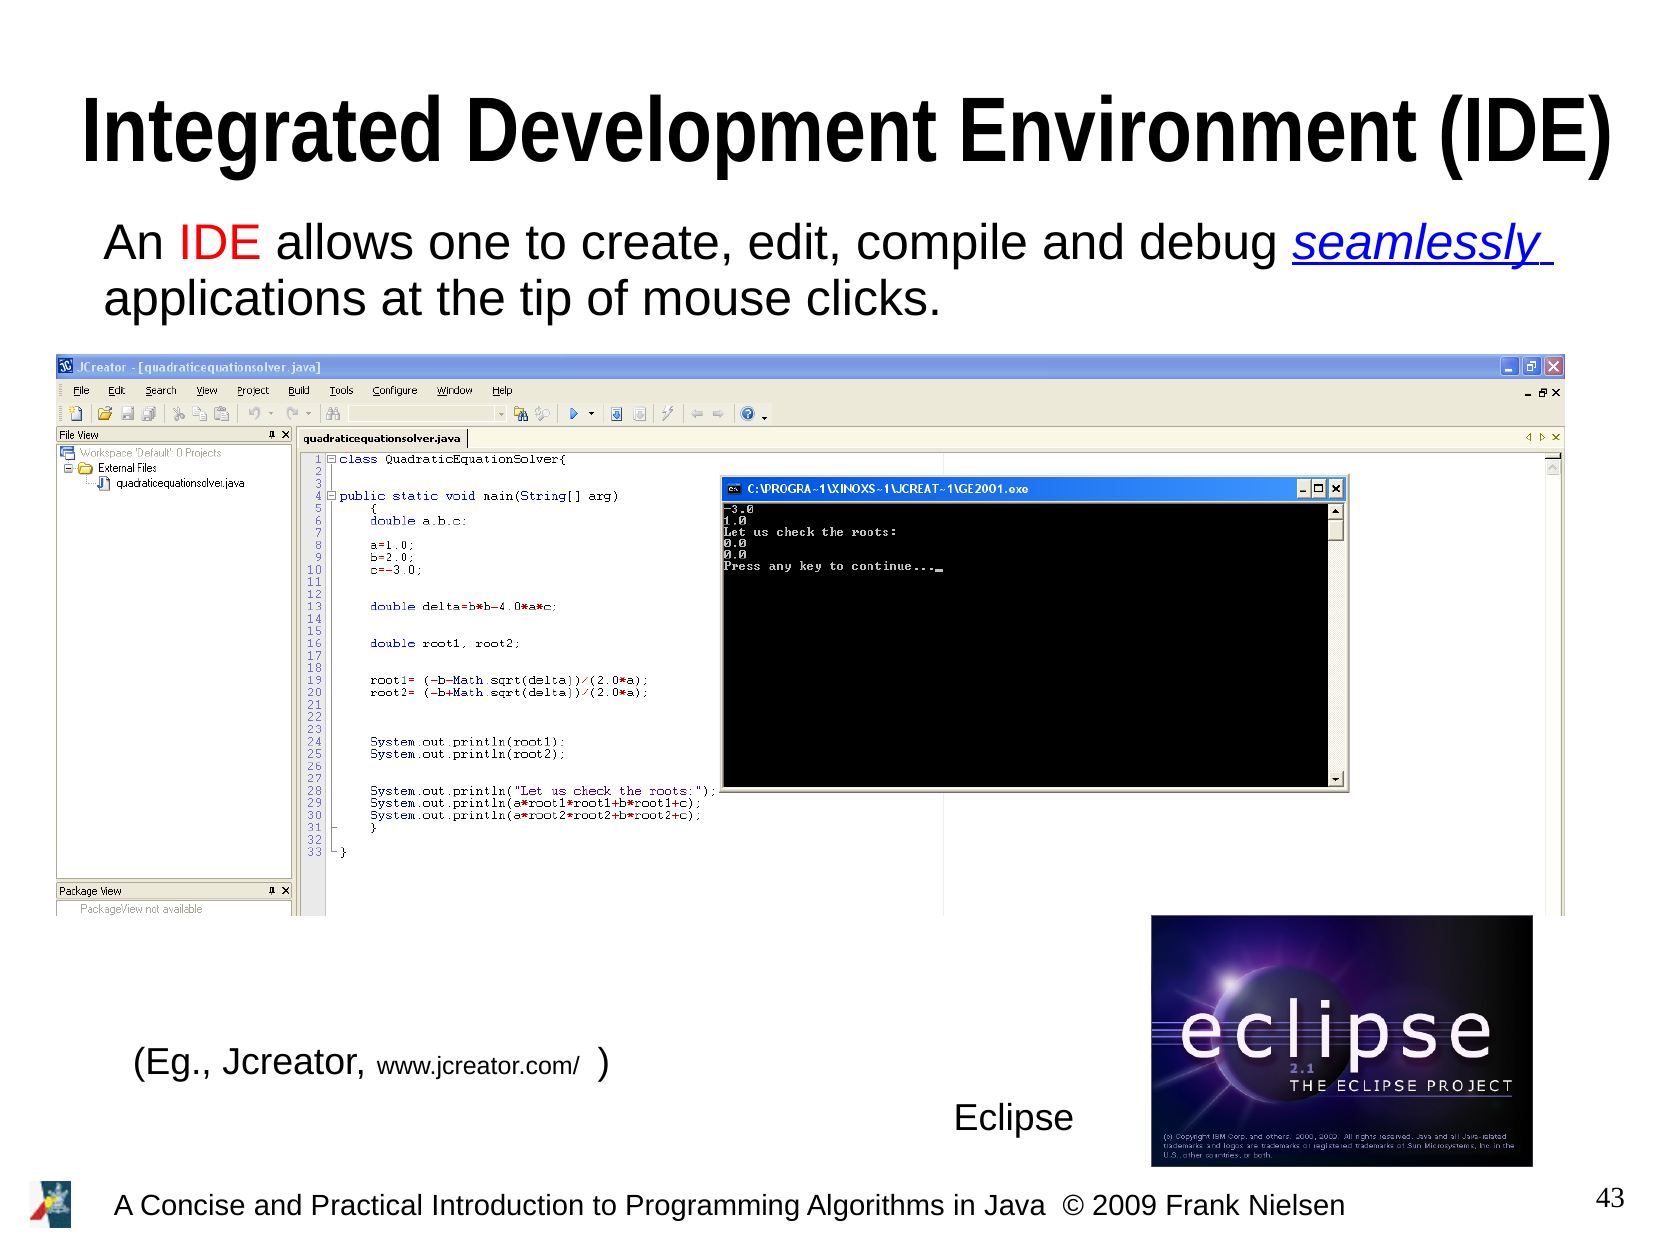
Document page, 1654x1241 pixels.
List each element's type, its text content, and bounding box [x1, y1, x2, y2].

picture [29, 1181, 71, 1228]
text_box Eclipse [938, 1089, 1100, 1147]
picture [56, 354, 1565, 1167]
text_box An IDE allows one to create, edit, compile and debug seamlessly applications at the tip of mouse clicks. [88, 206, 1568, 334]
text_box Integrated Development Environment (IDE) [67, 68, 1654, 296]
text_box (Eg., Jcreator, www.jcreator.com/ ) [118, 1033, 625, 1091]
